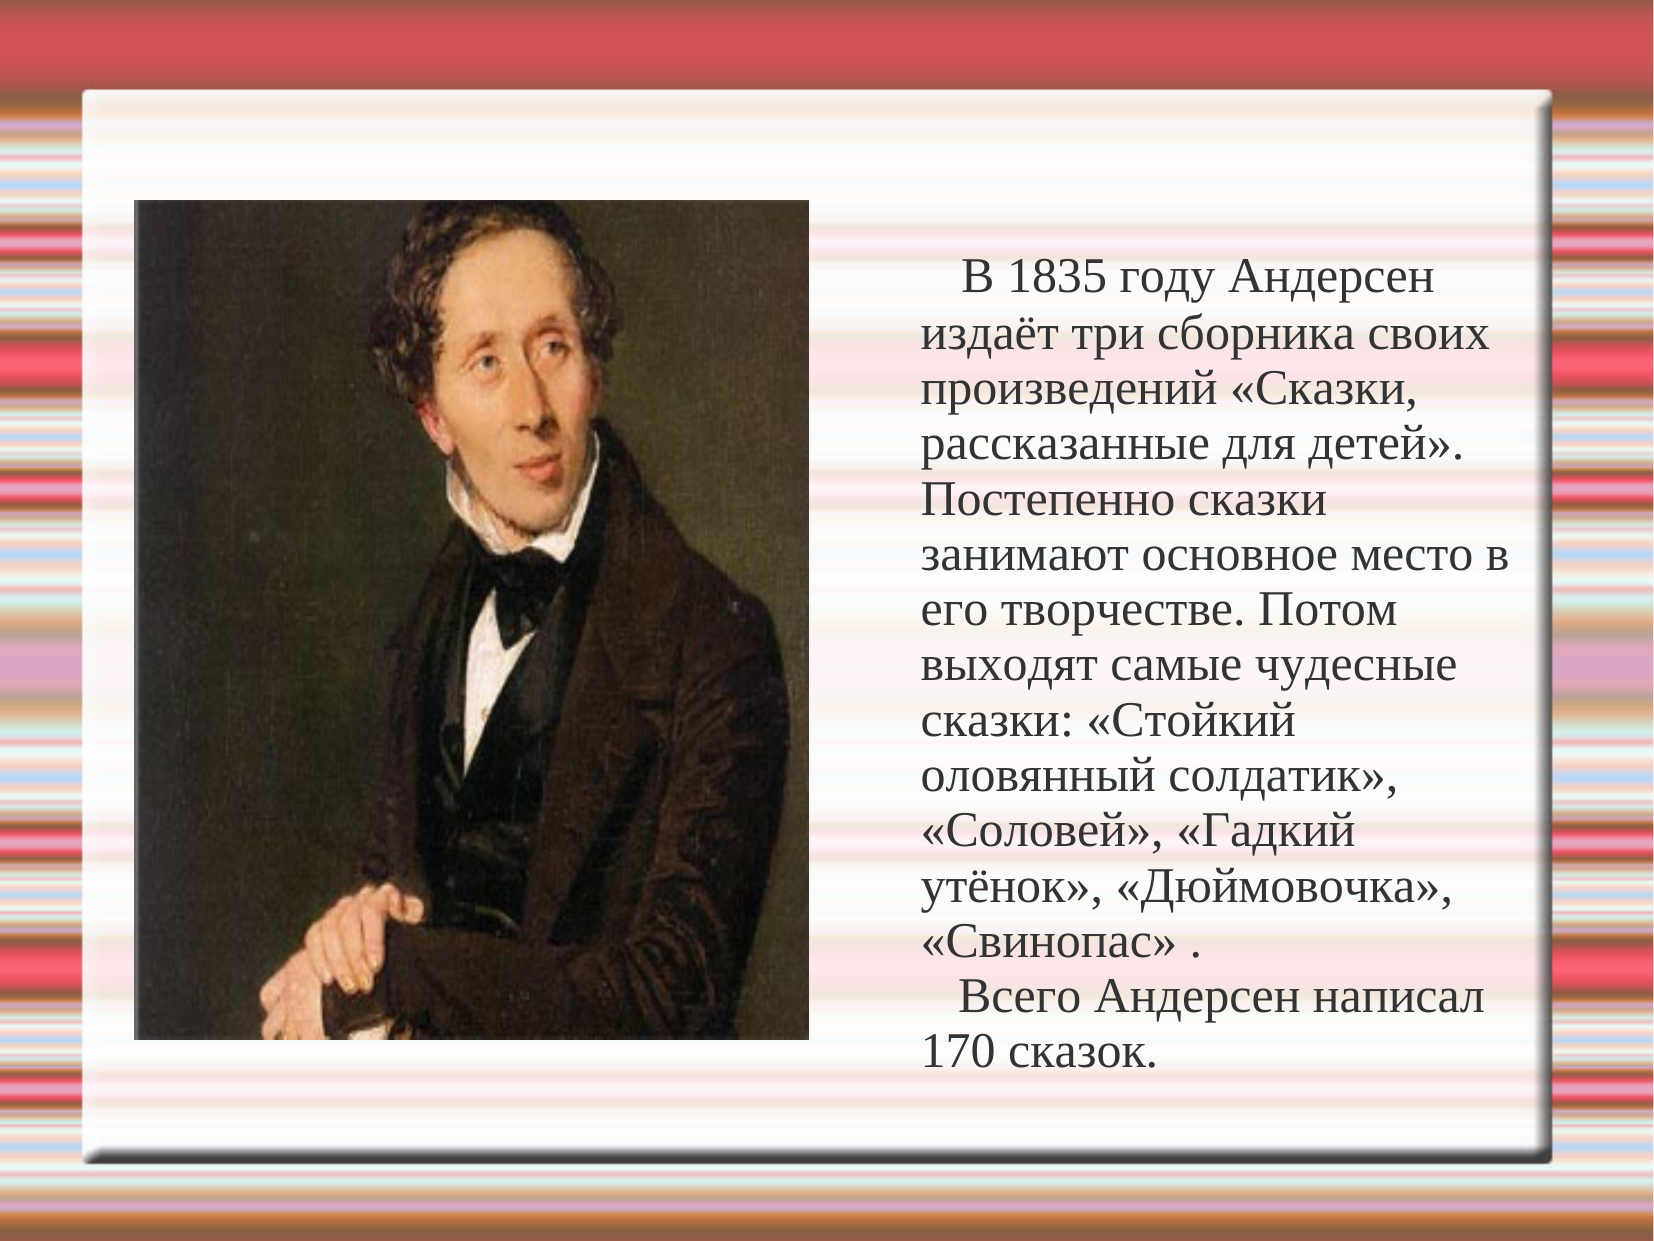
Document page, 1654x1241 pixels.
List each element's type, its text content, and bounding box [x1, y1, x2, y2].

list В 1835 году Андерсен издаёт три сборника своих произведений «Сказки, рассказанные для детей». Постепенно сказки занимают основное место в его творчестве. Потом выходят самые чудесные сказки: «Стойкий оловянный солдатик», «Соловей», «Гадкий утёнок», «Дюймовочка», «Свинопас» . Всего Андерсен написал 170 сказок. [837, 188, 1512, 1111]
picture [0, 0, 1654, 1241]
